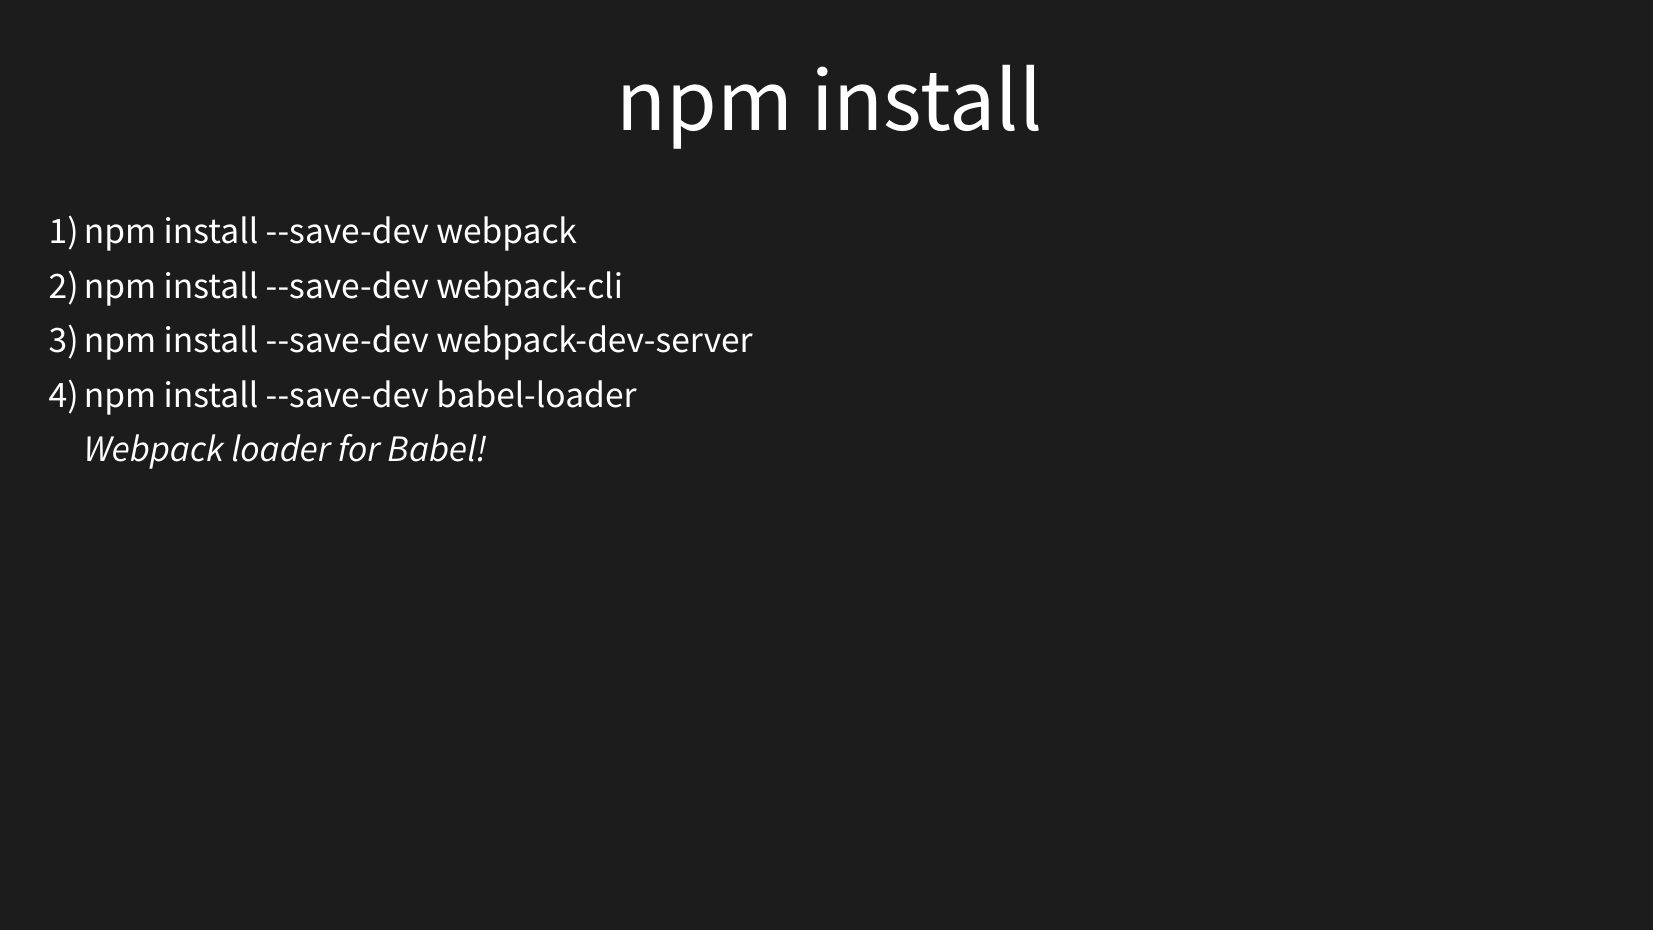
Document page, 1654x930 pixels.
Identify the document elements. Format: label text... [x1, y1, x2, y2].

title npm install [3, 19, 1653, 176]
text_box npm install --save-dev webpack npm install --save-dev webpack-cli npm install --save-dev webpack-dev-server npm install --save-dev babel-loader Webpack loader for Babel! [33, 192, 1426, 643]
